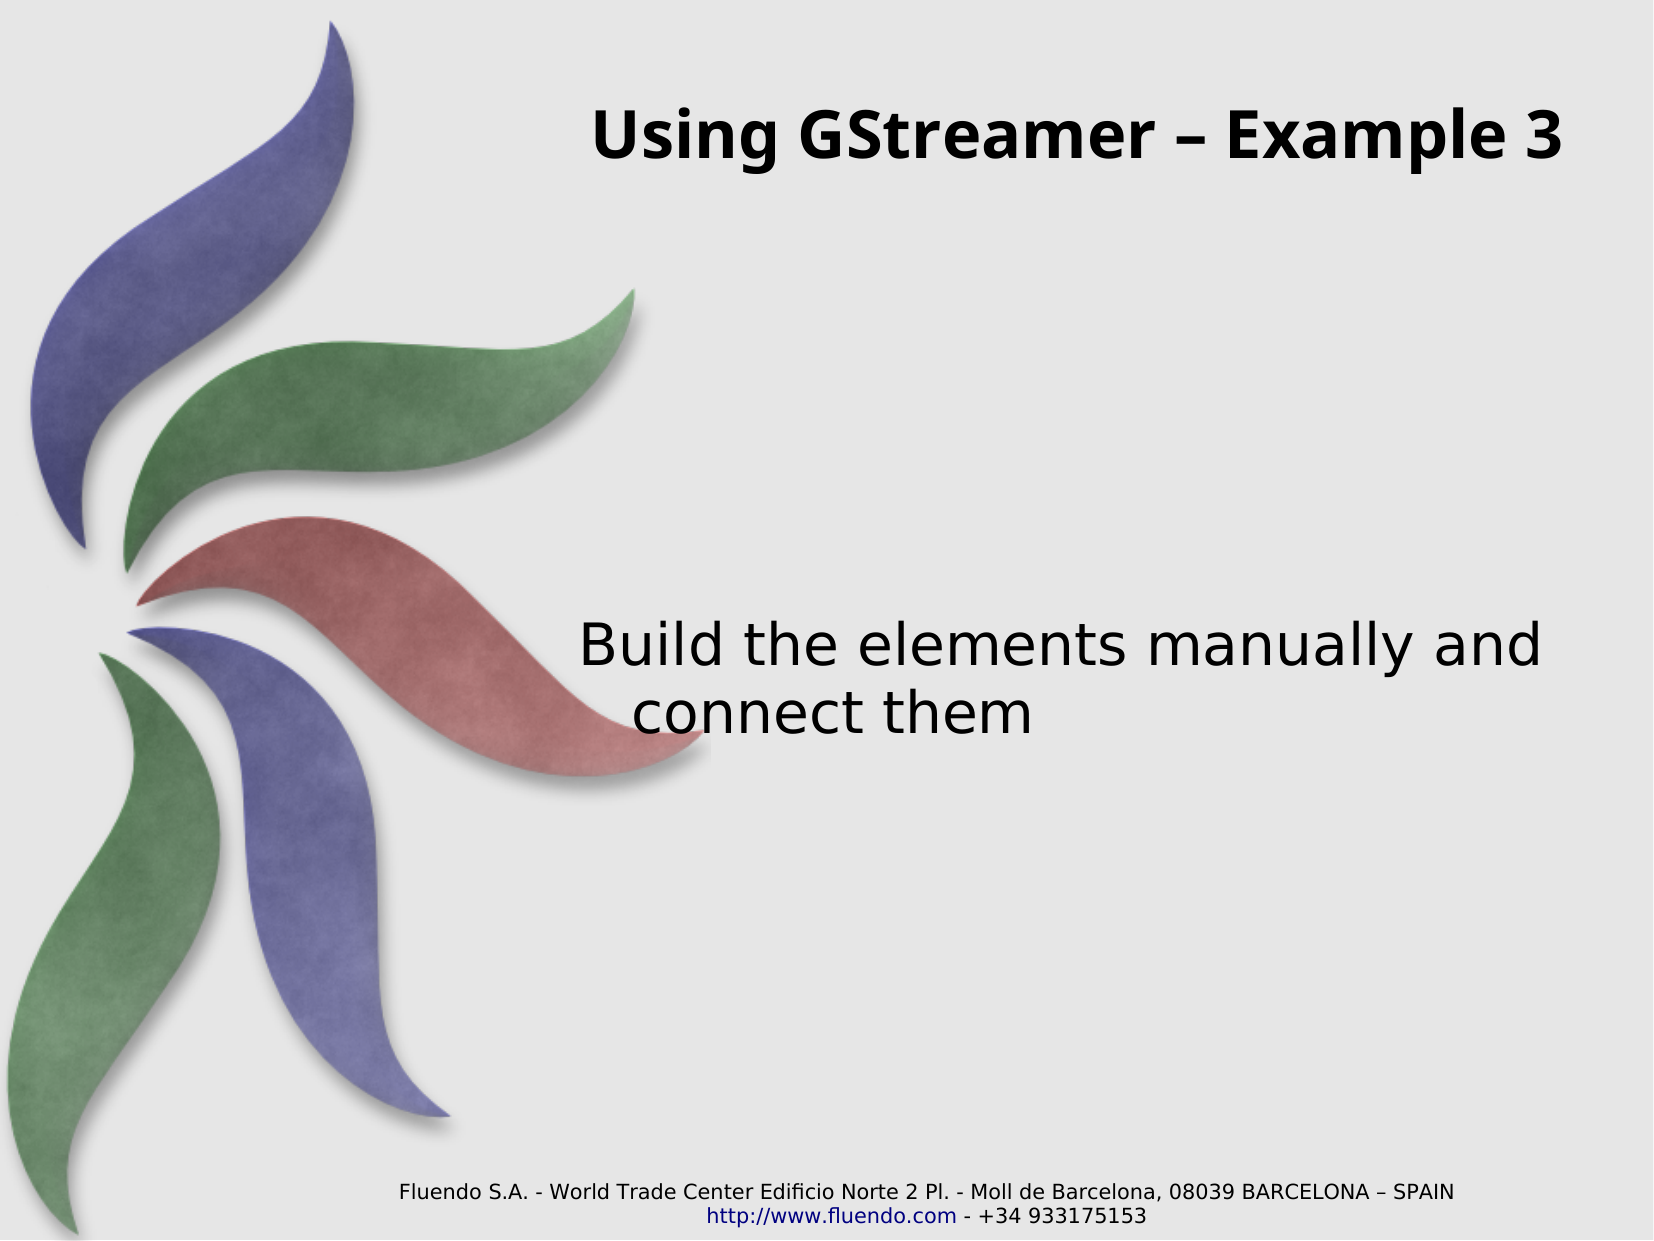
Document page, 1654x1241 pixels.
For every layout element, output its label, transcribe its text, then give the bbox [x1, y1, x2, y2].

picture [0, 0, 711, 1241]
list Build the elements manually and connect them [561, 236, 1595, 1123]
title Using GStreamer – Example 3 [561, 59, 1595, 207]
